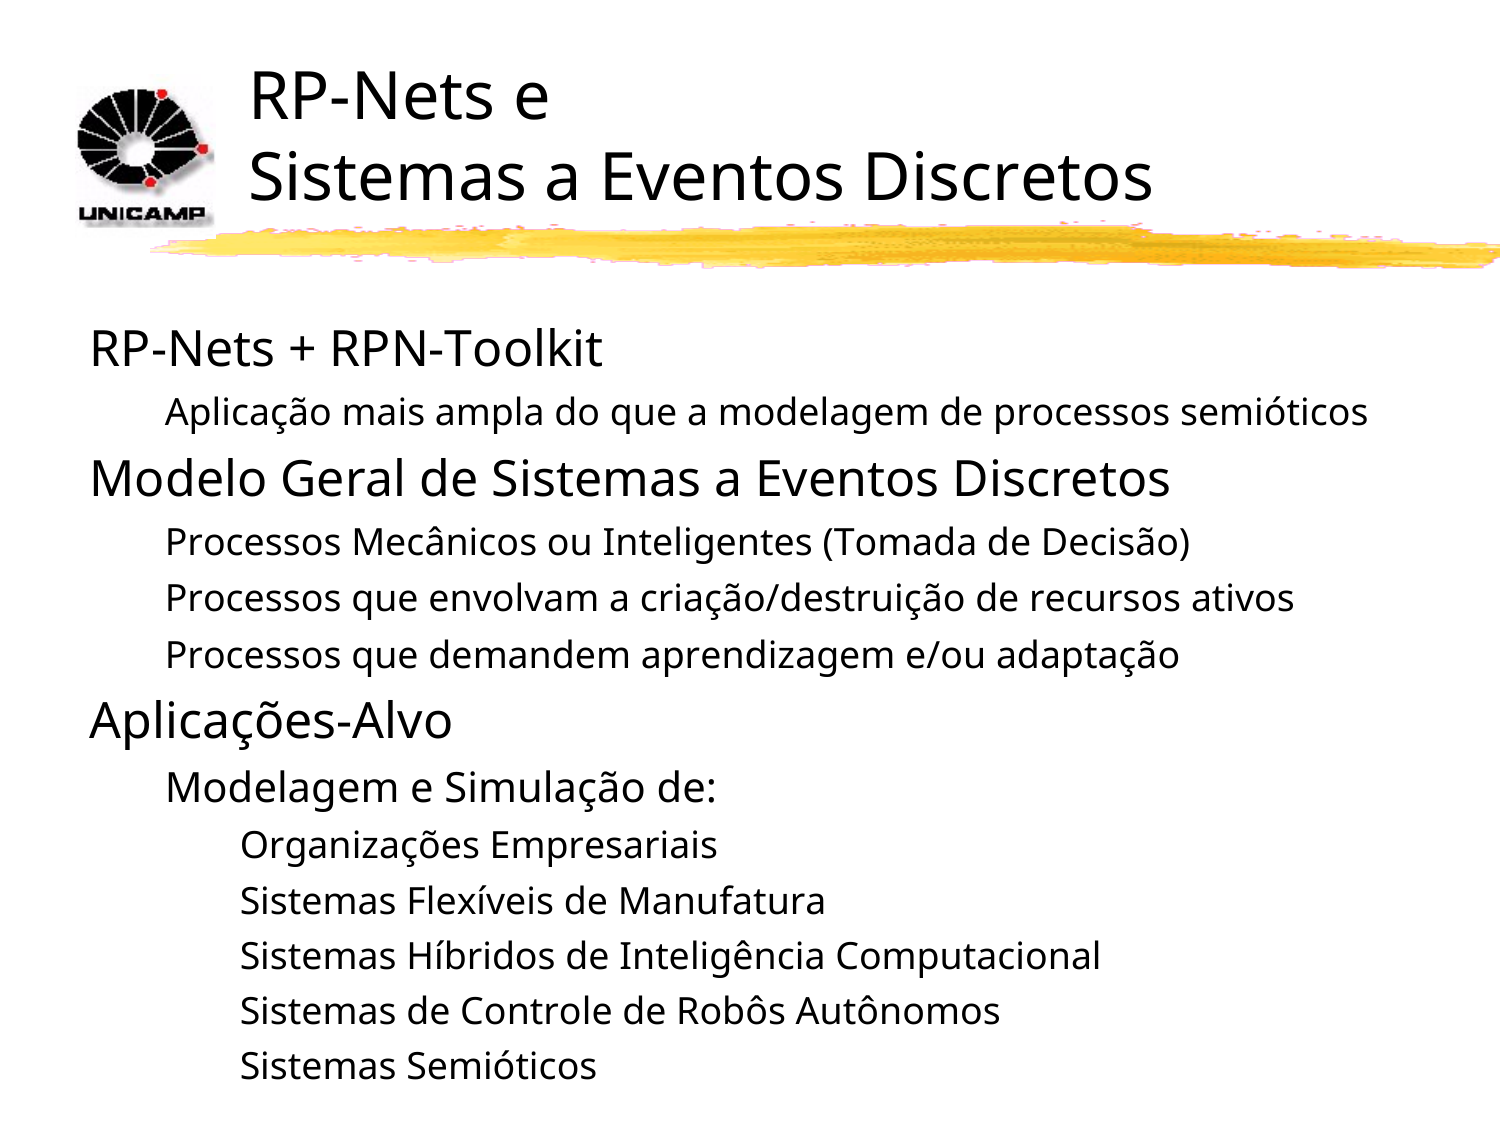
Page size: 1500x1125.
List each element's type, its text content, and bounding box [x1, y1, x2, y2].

list RP-Nets + RPN-Toolkit Aplicação mais ampla do que a modelagem de processos semióticos Modelo Geral de Sistemas a Eventos Discretos Processos Mecânicos ou Inteligentes (Tomada de Decisão) Processos que envolvam a criação/destruição de recursos ativos Processos que demandem aprendizagem e/ou adaptação Aplicações-Alvo Modelagem e Simulação de: Organizações Empresariais Sistemas Flexíveis de Manufatura Sistemas Híbridos de Inteligência Computacional Sistemas de Controle de Robôs Autônomos Sistemas Semióticos [74, 309, 1417, 1101]
picture [75, 74, 1500, 279]
title RP-Nets e Sistemas a Eventos Discretos [233, 37, 1434, 225]
